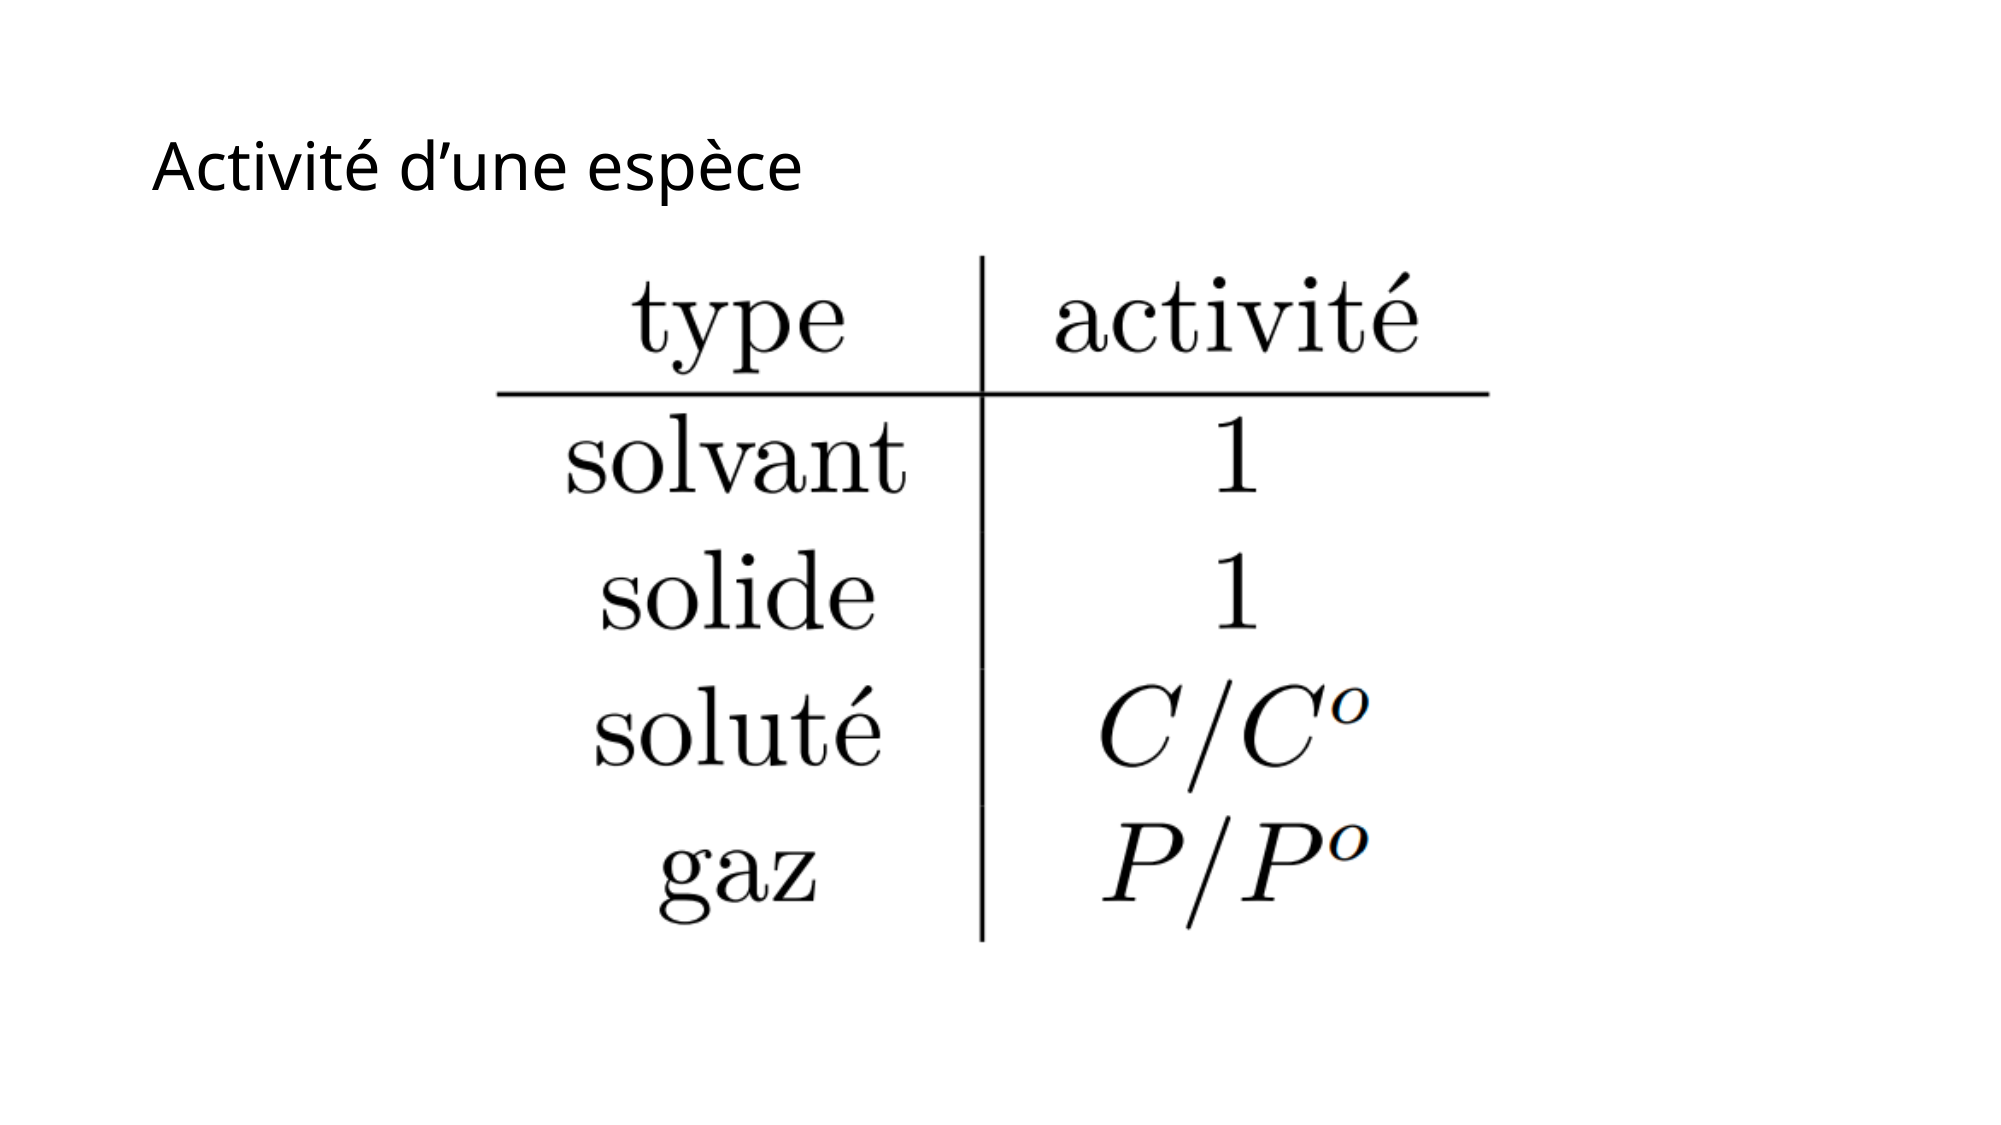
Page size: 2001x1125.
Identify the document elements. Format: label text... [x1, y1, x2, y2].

title Activité d’une espèce [137, 59, 1863, 278]
picture [448, 234, 1552, 1004]
